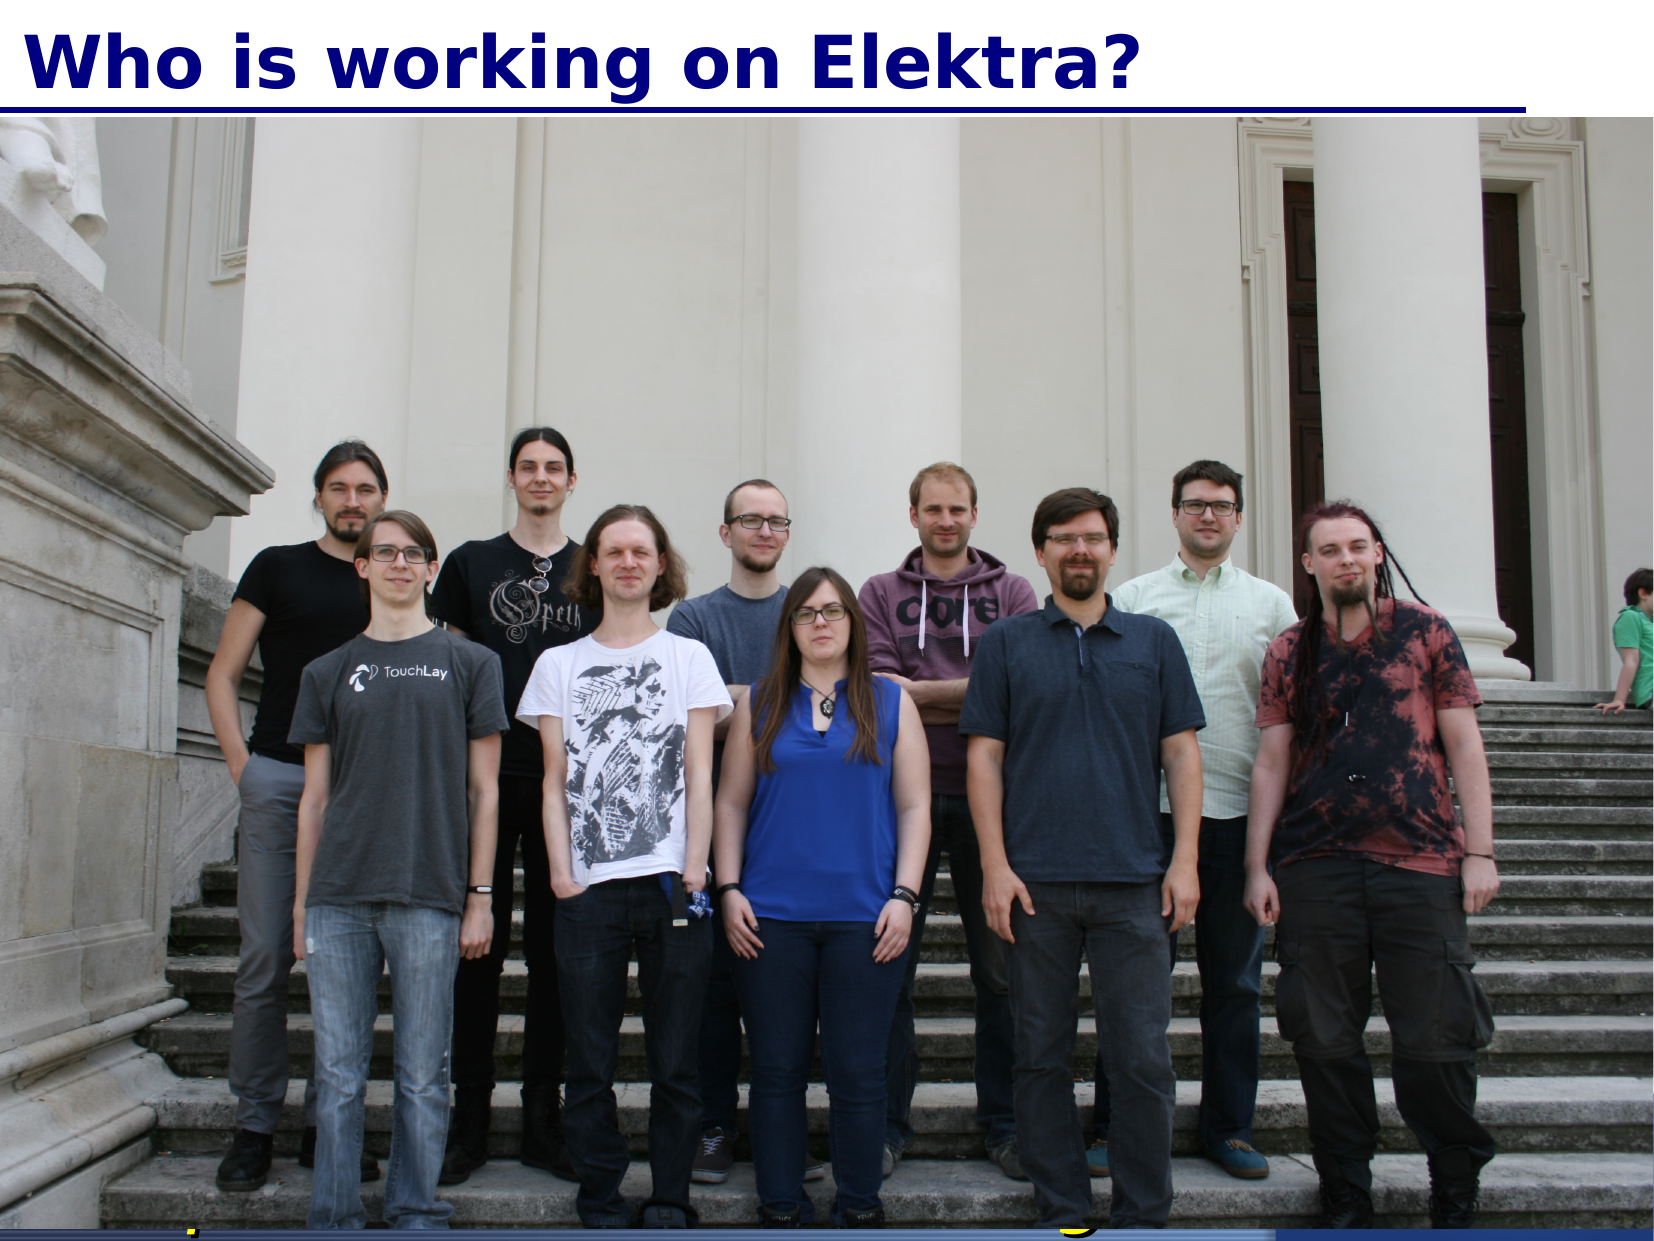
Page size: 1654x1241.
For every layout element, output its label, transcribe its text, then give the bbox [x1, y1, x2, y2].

picture [0, 109, 1654, 1241]
text_box Who is working on Elektra? [22, 14, 1611, 111]
